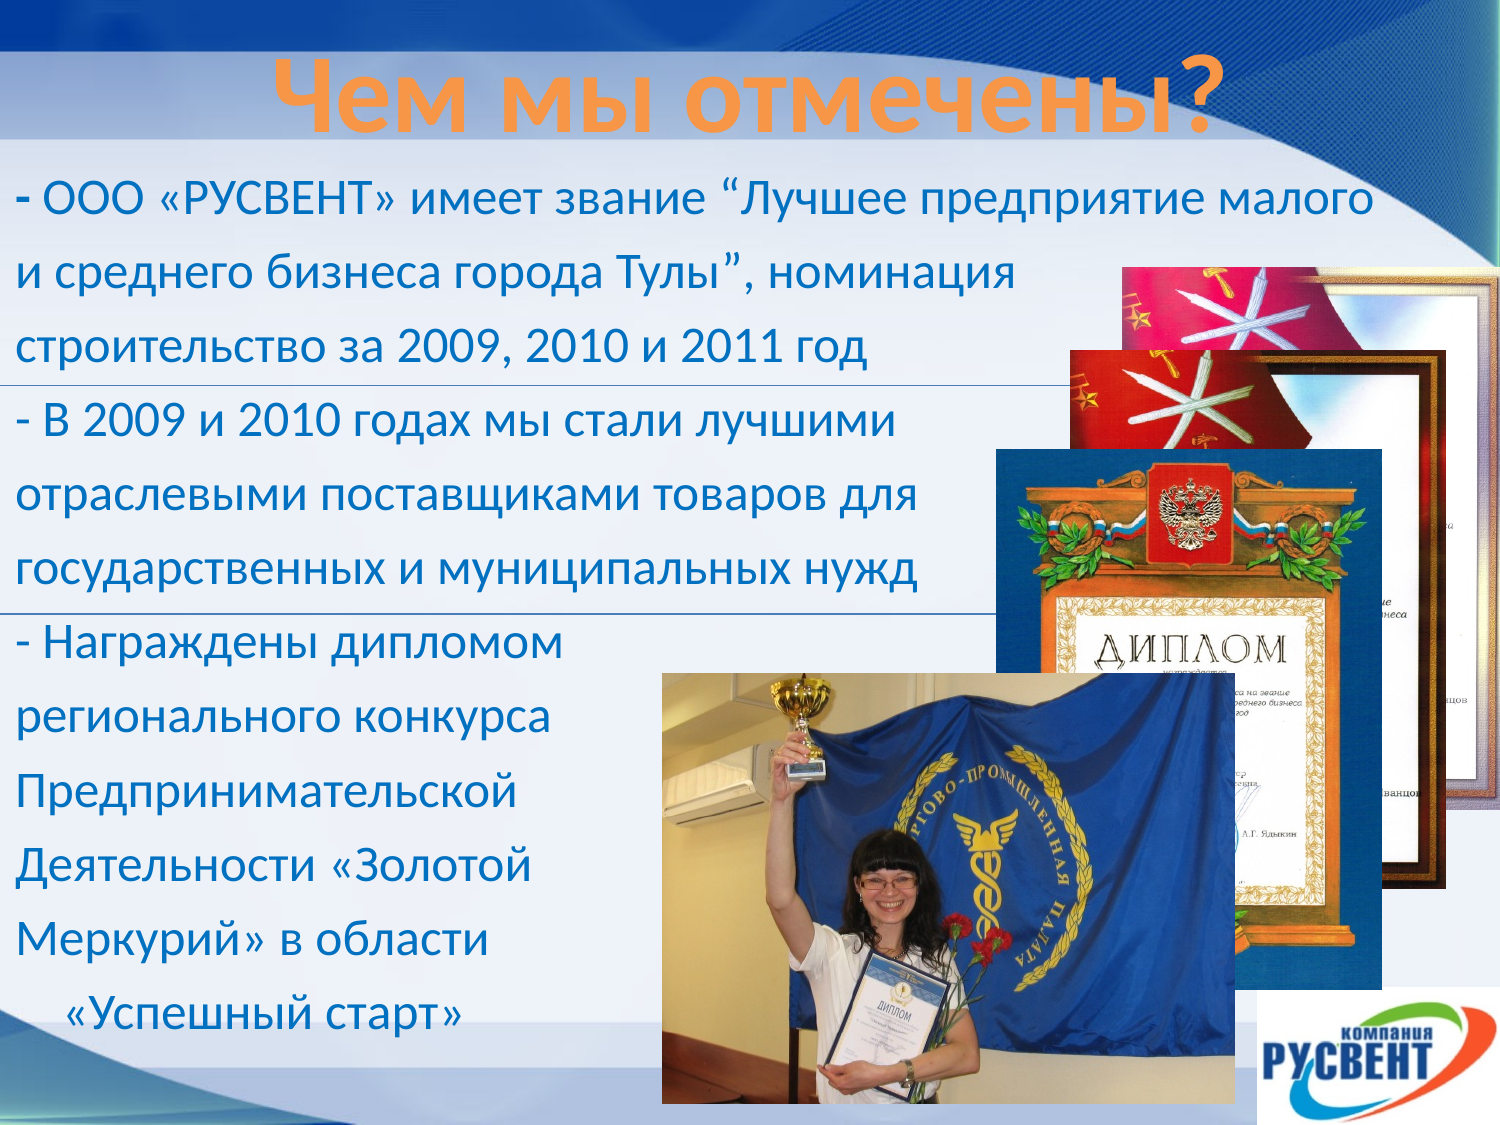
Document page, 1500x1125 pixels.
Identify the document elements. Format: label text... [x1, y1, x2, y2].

list - ООО «РУСВЕНТ» имеет звание “Лучшее предприятие малого и среднего бизнеса города Тулы”, номинация строительство за 2009, 2010 и 2011 год - В 2009 и 2010 годах мы стали лучшими отраслевыми поставщиками товаров для государственных и муниципальных нужд - Награждены дипломом регионального конкурса Предпринимательской Деятельности «Золотой Меркурий» в области «Успешный старт» [0, 155, 1476, 1057]
picture [1476, 267, 1500, 810]
picture [662, 351, 1500, 1125]
title Чем мы отмечены? [75, 0, 1426, 155]
